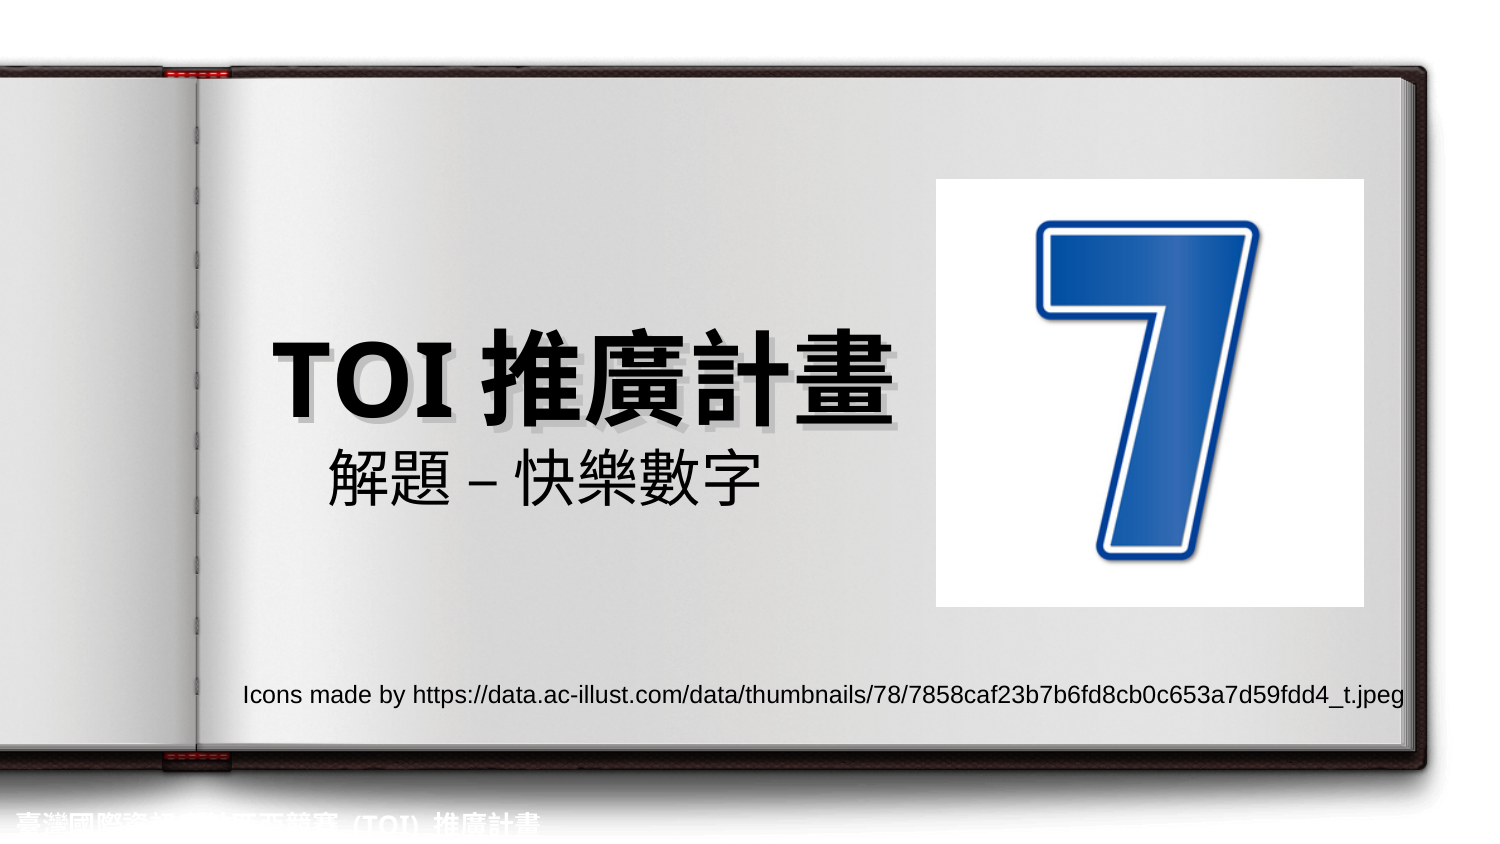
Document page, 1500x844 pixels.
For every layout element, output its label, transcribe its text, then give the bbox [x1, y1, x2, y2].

text_box Icons made by https://data.ac-illust.com/data/thumbnails/78/7858caf23b7b6fd8cb0c653a7d59fdd4_t.jpeg [227, 673, 1430, 718]
title TOI推廣計畫 解題 – 快樂數字 [255, 262, 929, 565]
picture [0, 0, 1500, 844]
